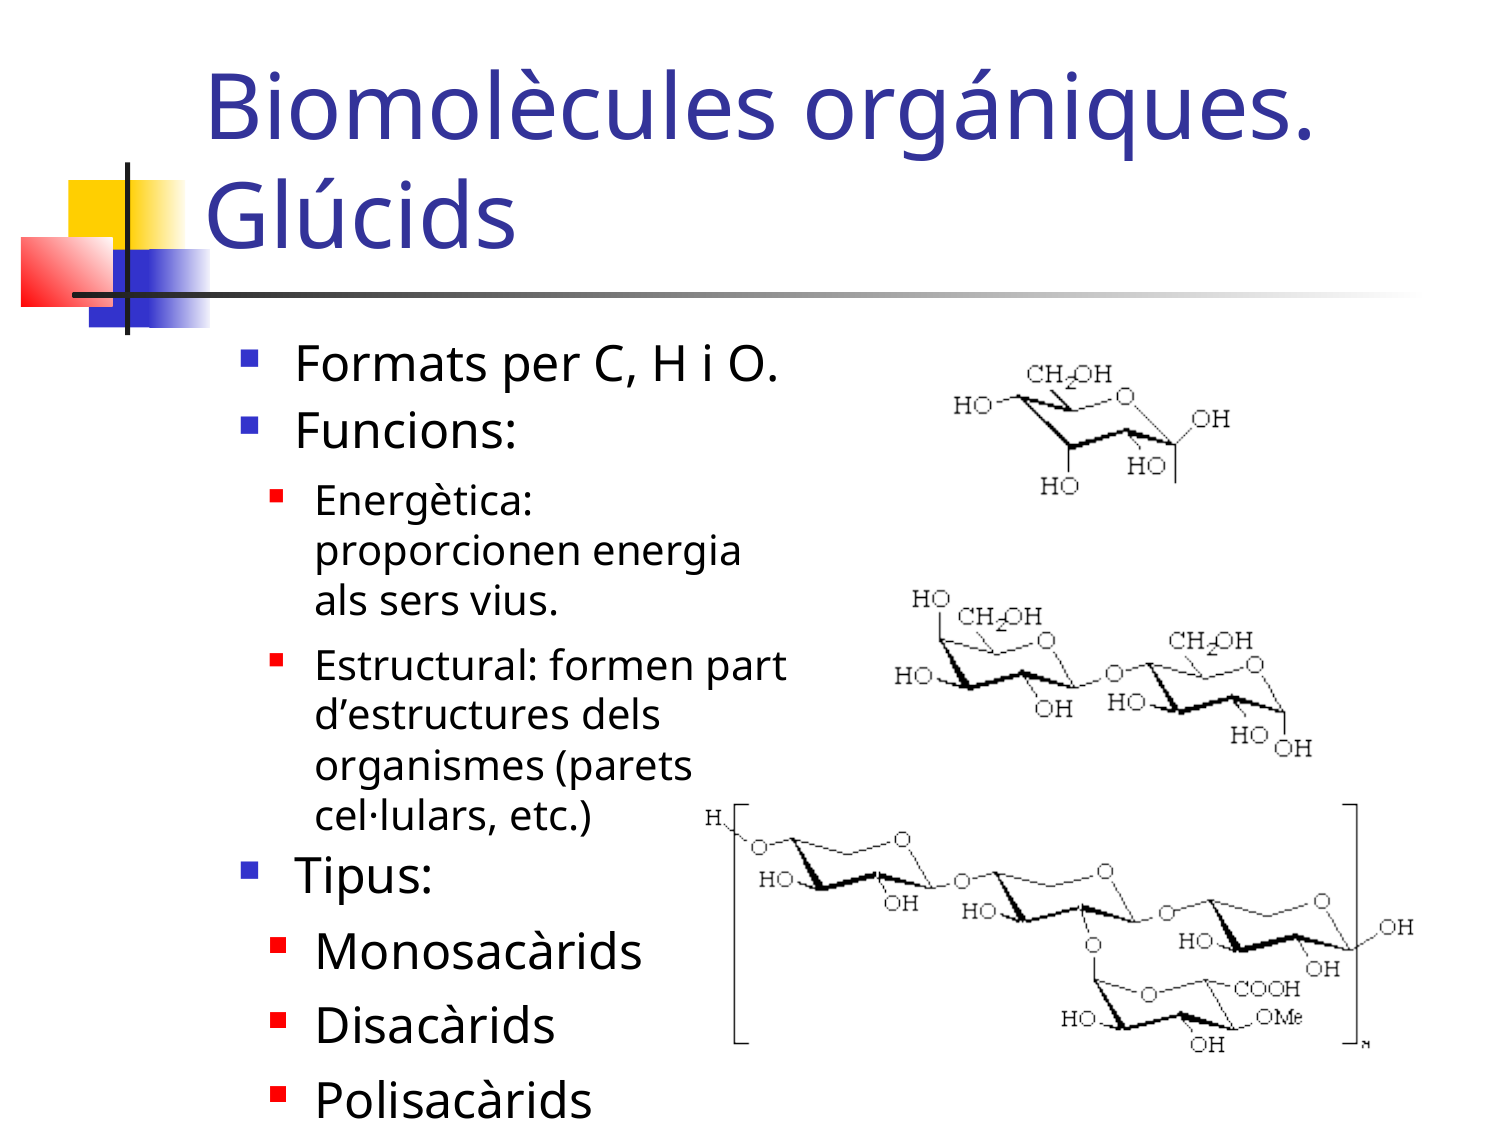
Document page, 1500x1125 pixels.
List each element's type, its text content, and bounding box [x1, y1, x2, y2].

list Formats per C, H i O. Funcions: Energètica: proporcionen energia als sers vius. Estructural: formen part d’estructures dels organismes (parets cel·lulars, etc.) Tipus: Monosacàrids Disacàrids Polisacàrids [193, 331, 820, 1087]
title Biomolècules orgániques. Glúcids [188, 35, 1468, 276]
picture [891, 586, 1317, 762]
picture [950, 361, 1235, 500]
picture [702, 798, 1418, 1057]
